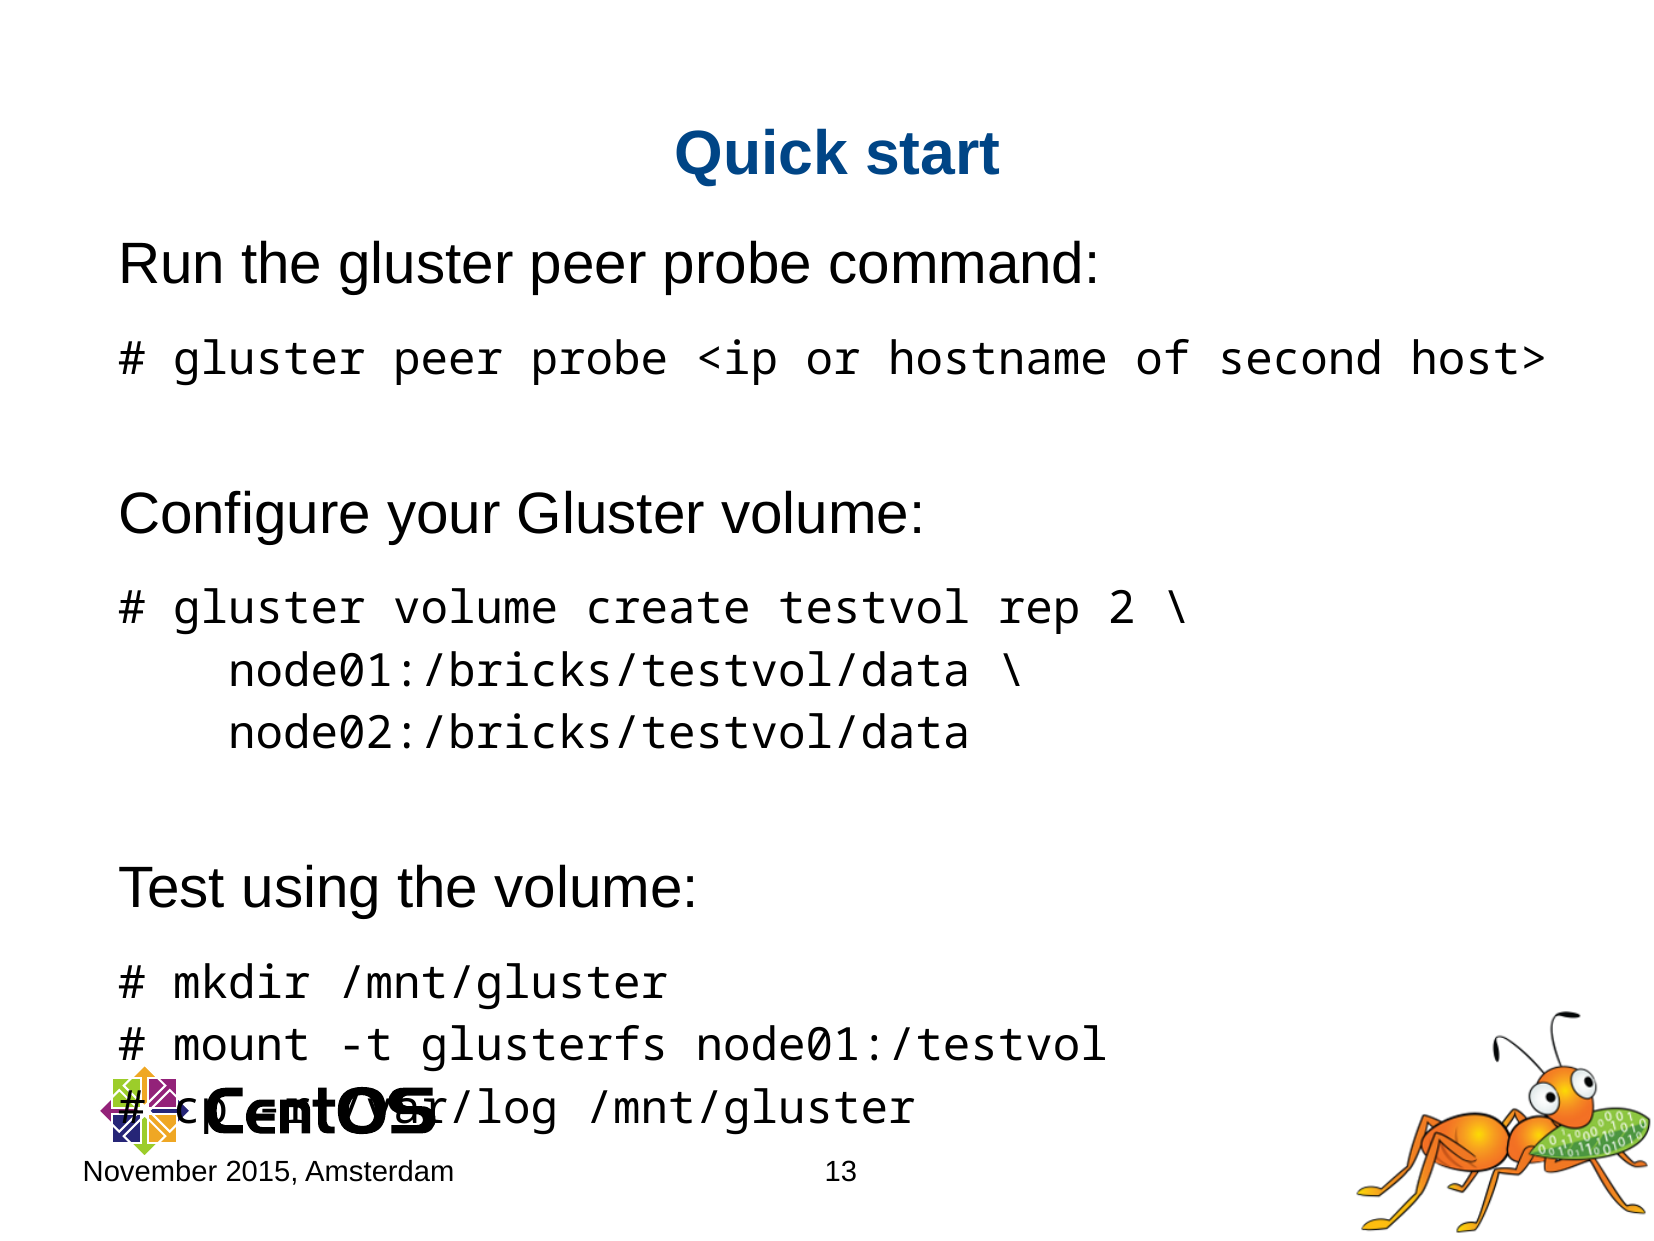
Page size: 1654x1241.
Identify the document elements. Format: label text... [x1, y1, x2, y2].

picture [1353, 1009, 1654, 1235]
list Run the gluster peer probe command: # gluster peer probe <ip or hostname of second host> Configure your Gluster volume: # gluster volume create testvol rep 2 \ node01:/bricks/testvol/data \ node02:/bricks/testvol/data Test using the volume: # mkdir /mnt/gluster # mount -t glusterfs node01:/testvol # cp -r /var/log /mnt/gluster [82, 231, 1571, 951]
title Quick start [82, 49, 1571, 231]
